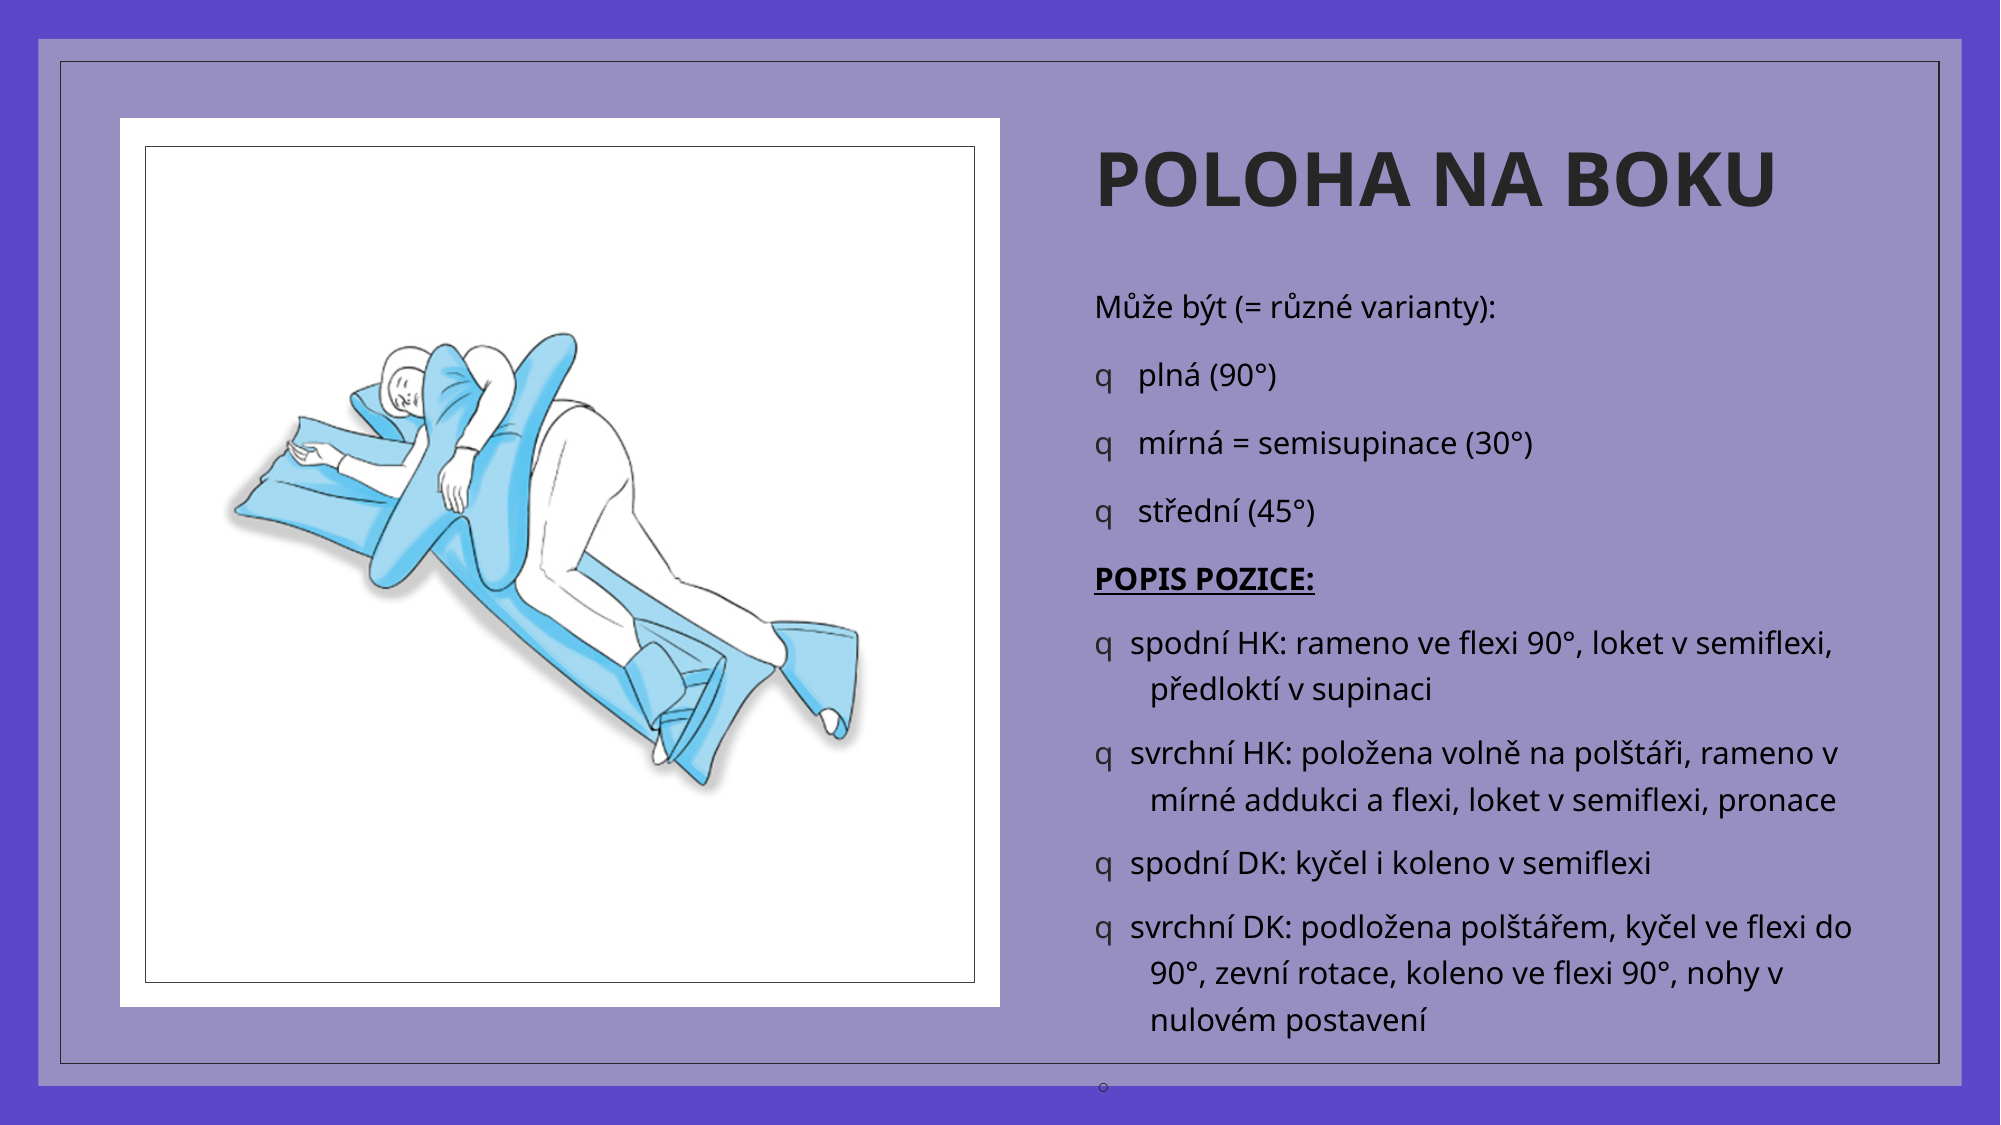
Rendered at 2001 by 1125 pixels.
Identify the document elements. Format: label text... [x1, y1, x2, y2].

text_box [120, 118, 1000, 1007]
list Může být (= různé varianty): plná (90°) mírná = semisupinace (30°) střední (45°) POPIS POZICE: spodní HK: rameno ve flexi 90°, loket v semiflexi, předloktí v supinaci svrchní HK: položena volně na polštáři, rameno v mírné addukci a flexi, loket v semiflexi, pronace spodní DK: kyčel i koleno v semiflexi svrchní DK: podložena polštářem, kyčel ve flexi do 90°, zevní rotace, koleno ve flexi 90°, nohy v nulovém postavení [1079, 268, 1924, 1050]
picture [197, 316, 922, 812]
title POLOHA NA BOKU [1079, 75, 1893, 268]
